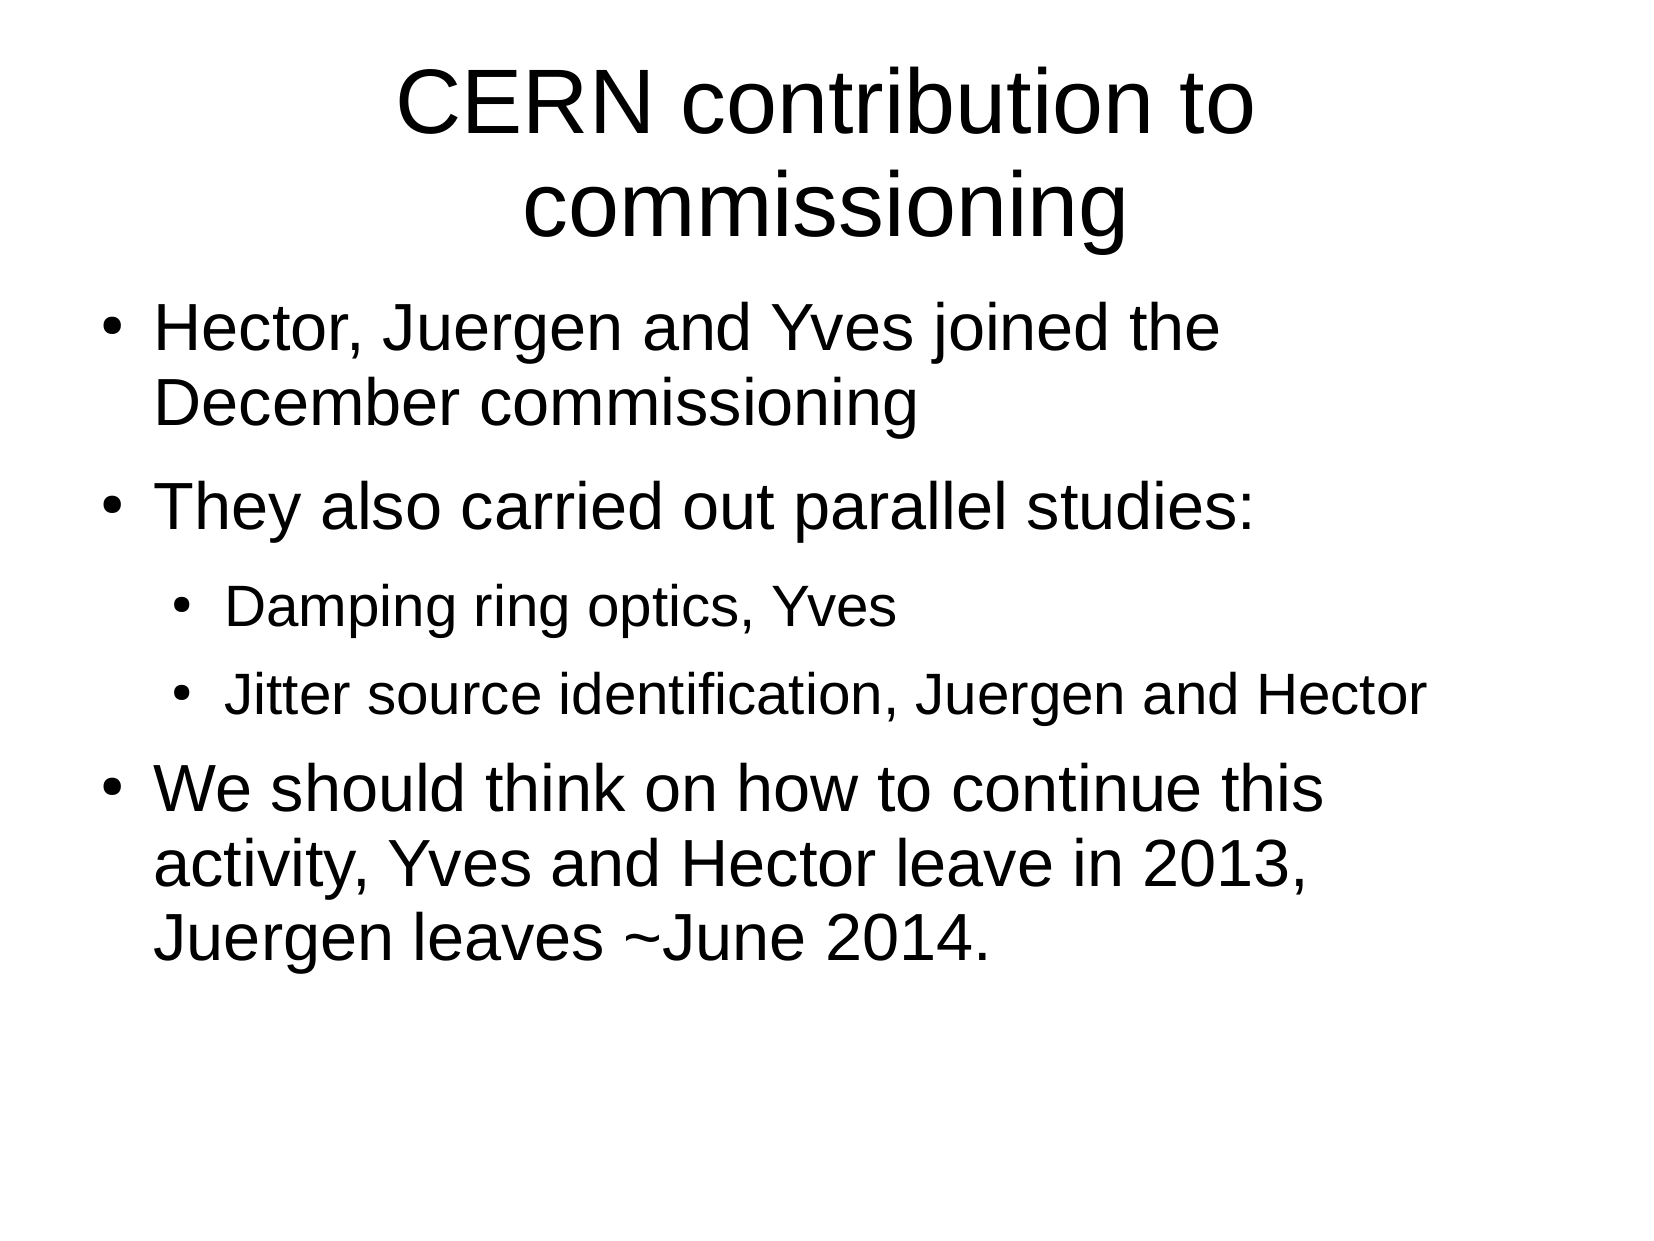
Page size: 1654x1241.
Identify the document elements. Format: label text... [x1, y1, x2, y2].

title CERN contribution to commissioning [82, 50, 1571, 256]
list Hector, Juergen and Yves joined the December commissioning They also carried out parallel studies: Damping ring optics, Yves Jitter source identification, Juergen and Hector We should think on how to continue this activity, Yves and Hector leave in 2013, Juergen leaves ~June 2014. [82, 290, 1538, 995]
